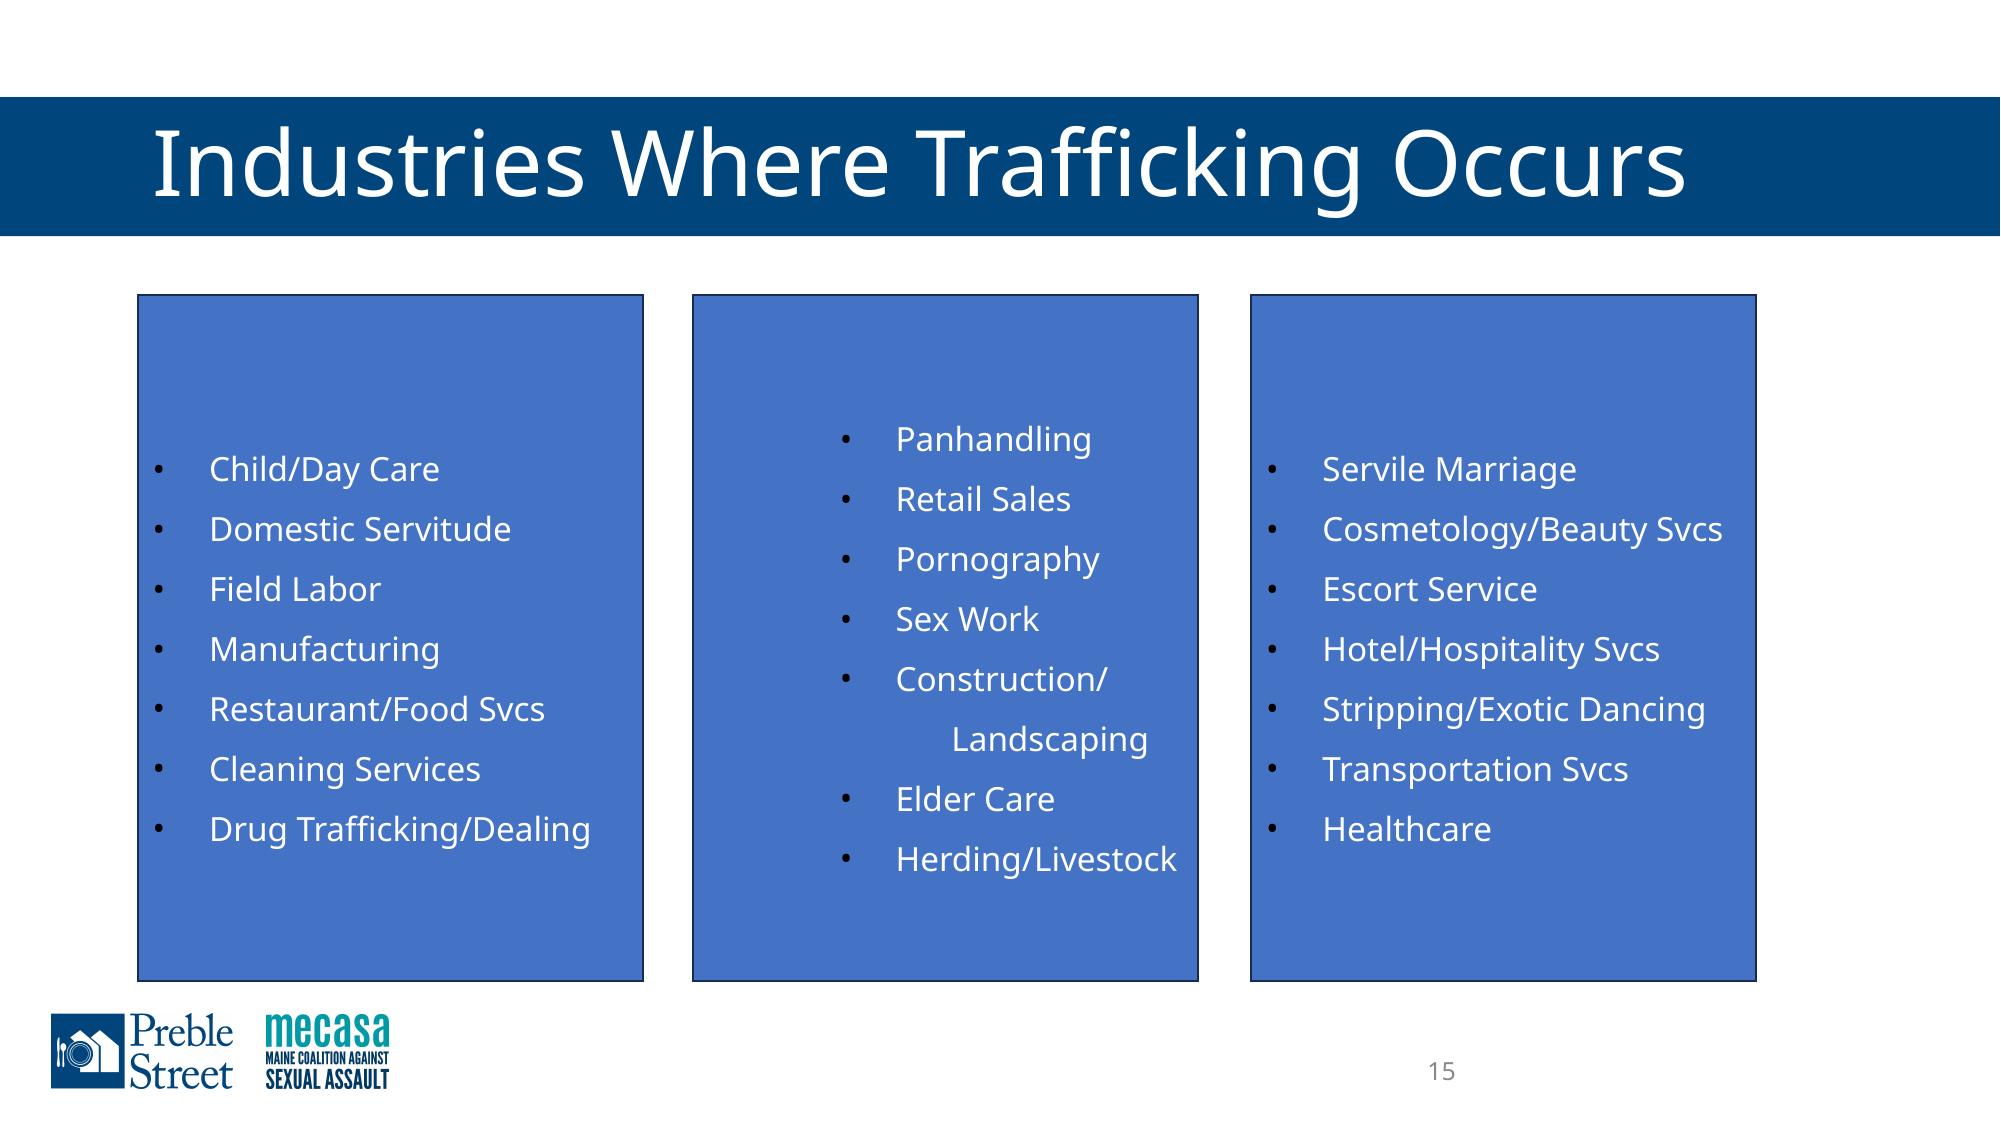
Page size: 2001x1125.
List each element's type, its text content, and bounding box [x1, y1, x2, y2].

slide_number 15 [1412, 1042, 1863, 1103]
title Industries Where Trafficking Occurs [137, 57, 1863, 276]
text_box Servile Marriage​ Cosmetology/Beauty Svcs Escort Service​ Hotel/Hospitality Svcs​ Stripping/Exotic Dancing​ Transportation Svcs​ Healthcare [1251, 295, 1756, 981]
text_box Child/Day Care​ Domestic Servitude​ Field Labor​ Manufacturing​ Restaurant/Food Svcs​ Cleaning Services​ Drug Trafficking/Dealing [138, 295, 643, 981]
text_box Panhandling​ Retail Sales​ Pornography​ Sex Work​ Construction/​ Landscaping​ Elder Care​ Herding/Livestock [693, 295, 1198, 981]
